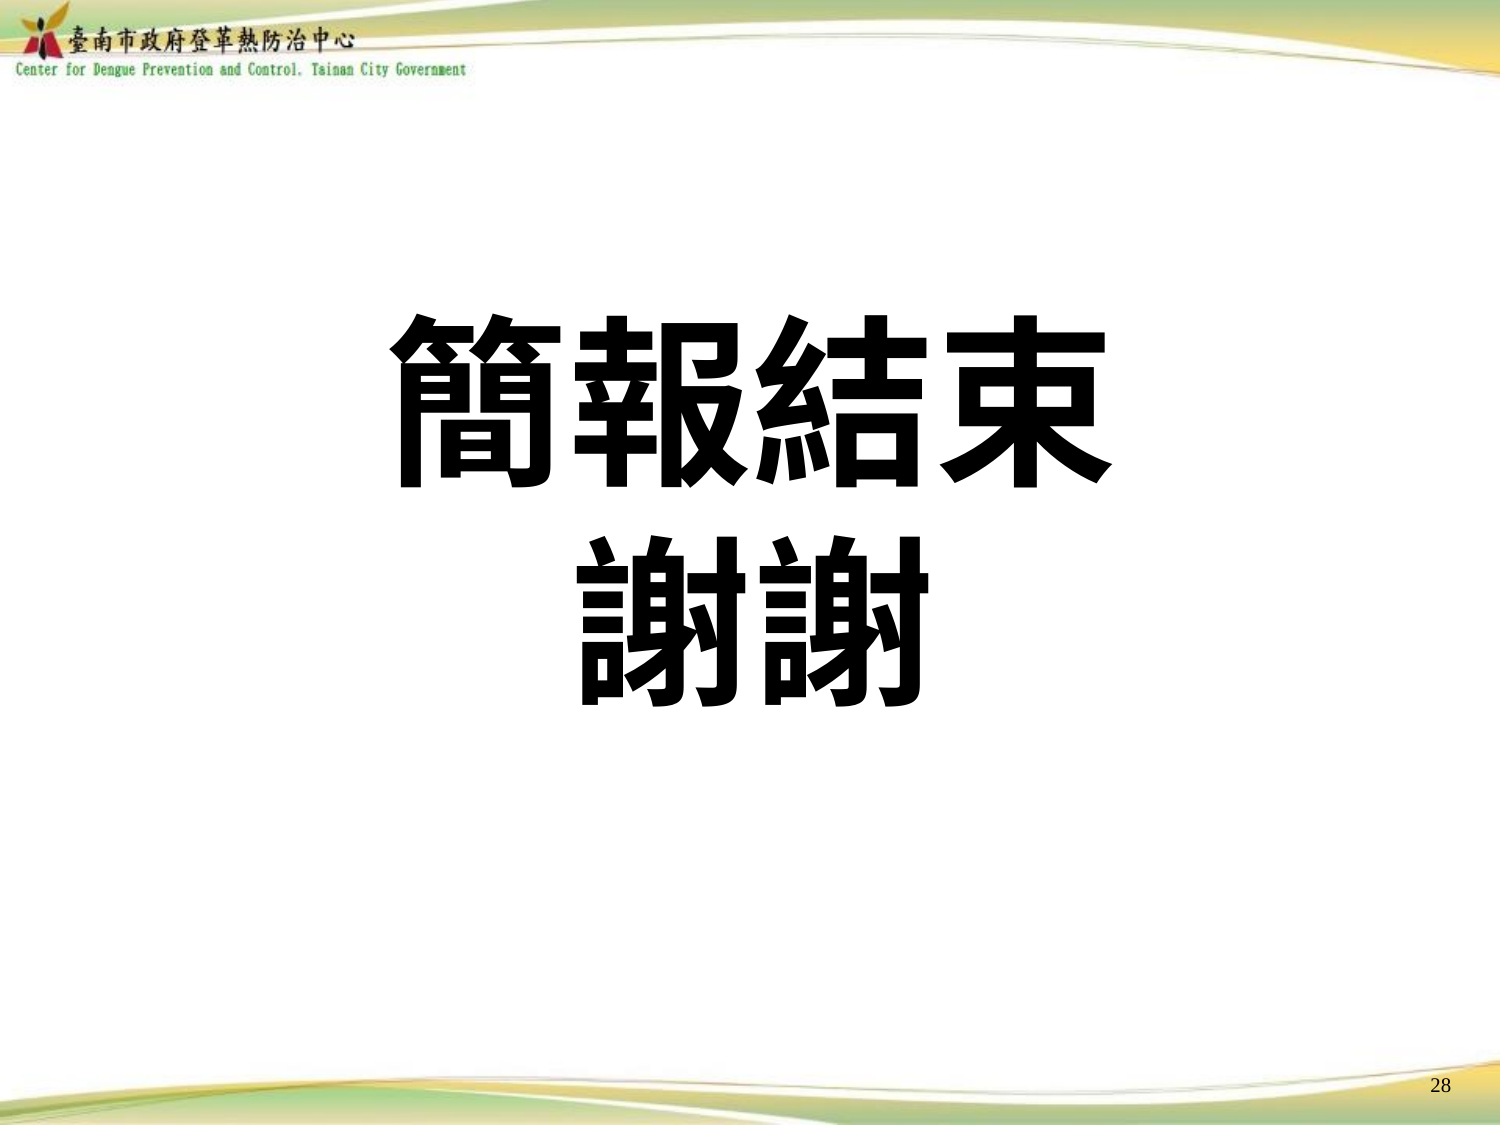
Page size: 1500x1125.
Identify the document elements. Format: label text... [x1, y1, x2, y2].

picture [0, 0, 1500, 1125]
title 簡報結束 謝謝 [76, 87, 1427, 929]
text_box <編號> [1116, 1063, 1467, 1111]
